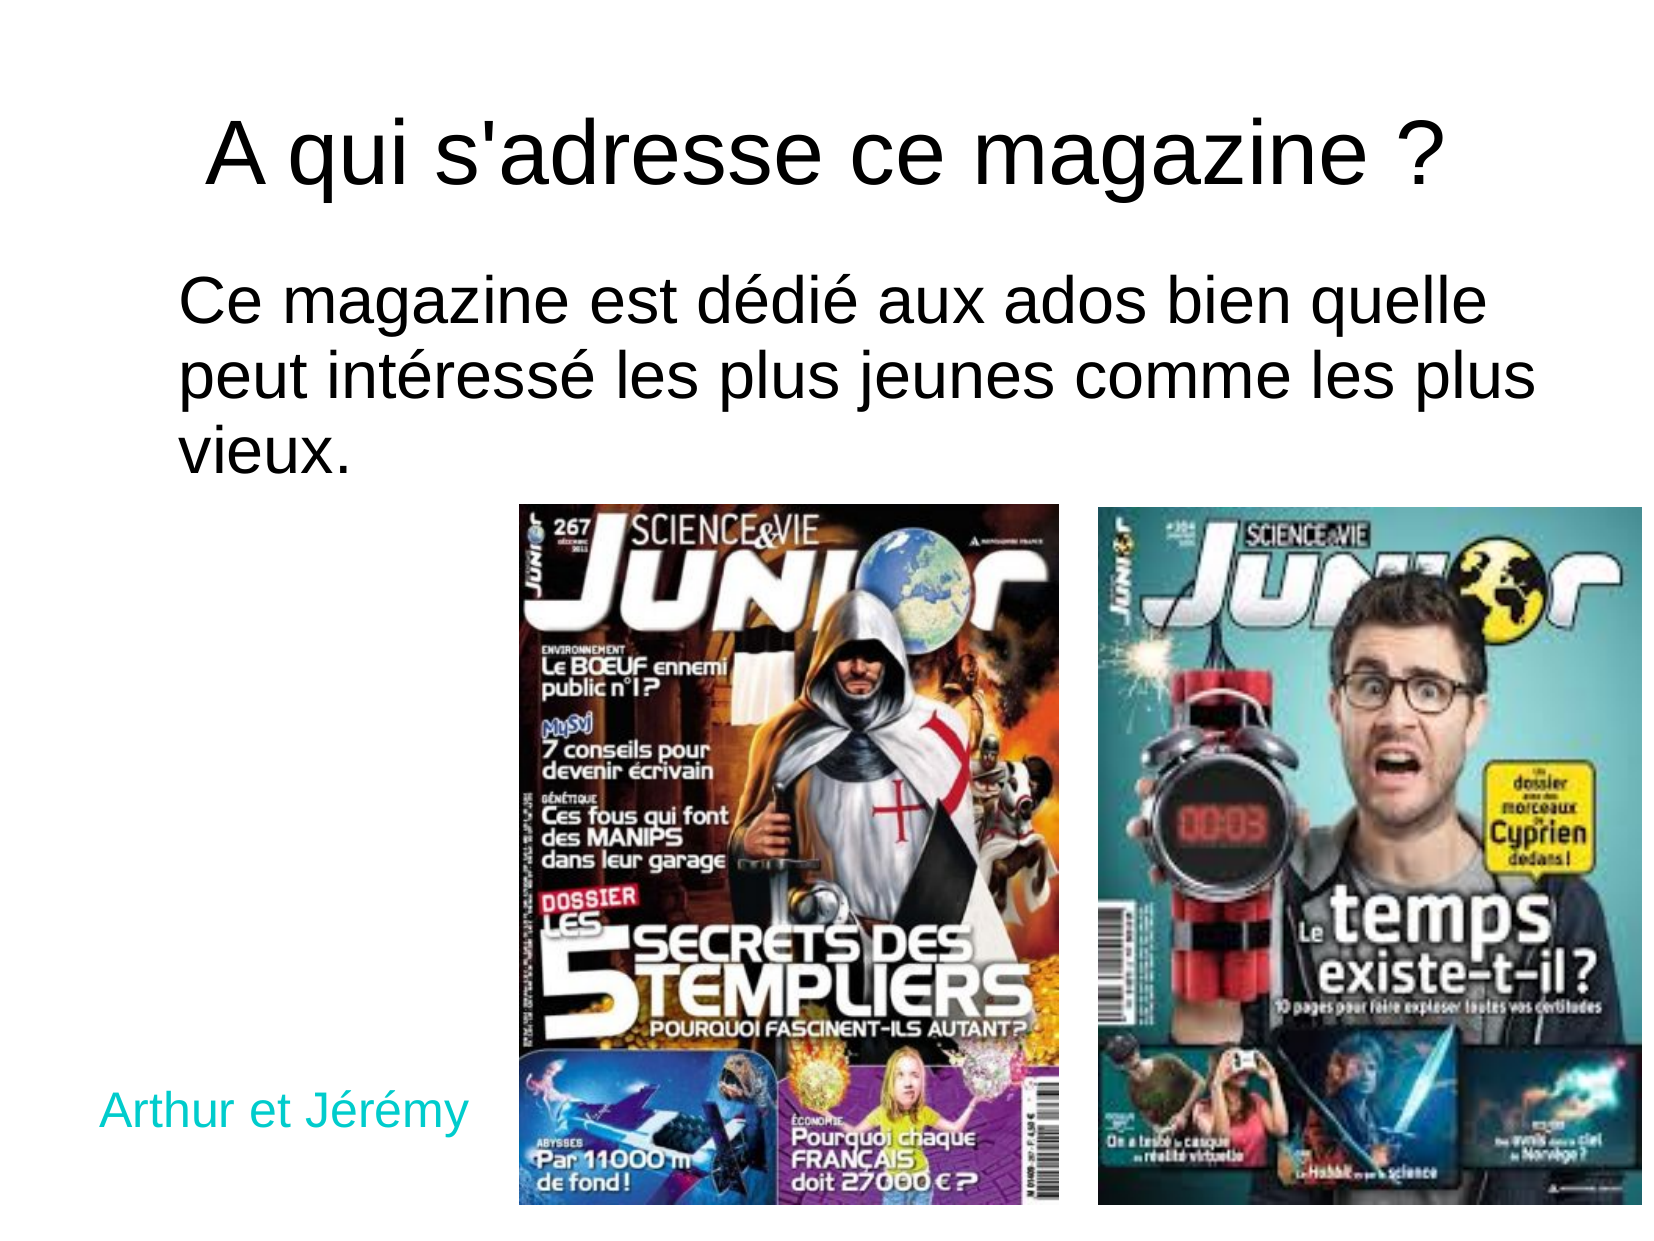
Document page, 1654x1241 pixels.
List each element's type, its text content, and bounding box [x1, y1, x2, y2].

title A qui s'adresse ce magazine ? [82, 49, 1571, 257]
picture [1098, 507, 1642, 1205]
list Ce magazine est dédié aux ados bien quelle peut intéressé les plus jeunes comme les plus vieux. [107, 263, 1597, 983]
picture [519, 504, 1059, 1205]
text_box Arthur et Jérémy [0, 1074, 485, 1146]
